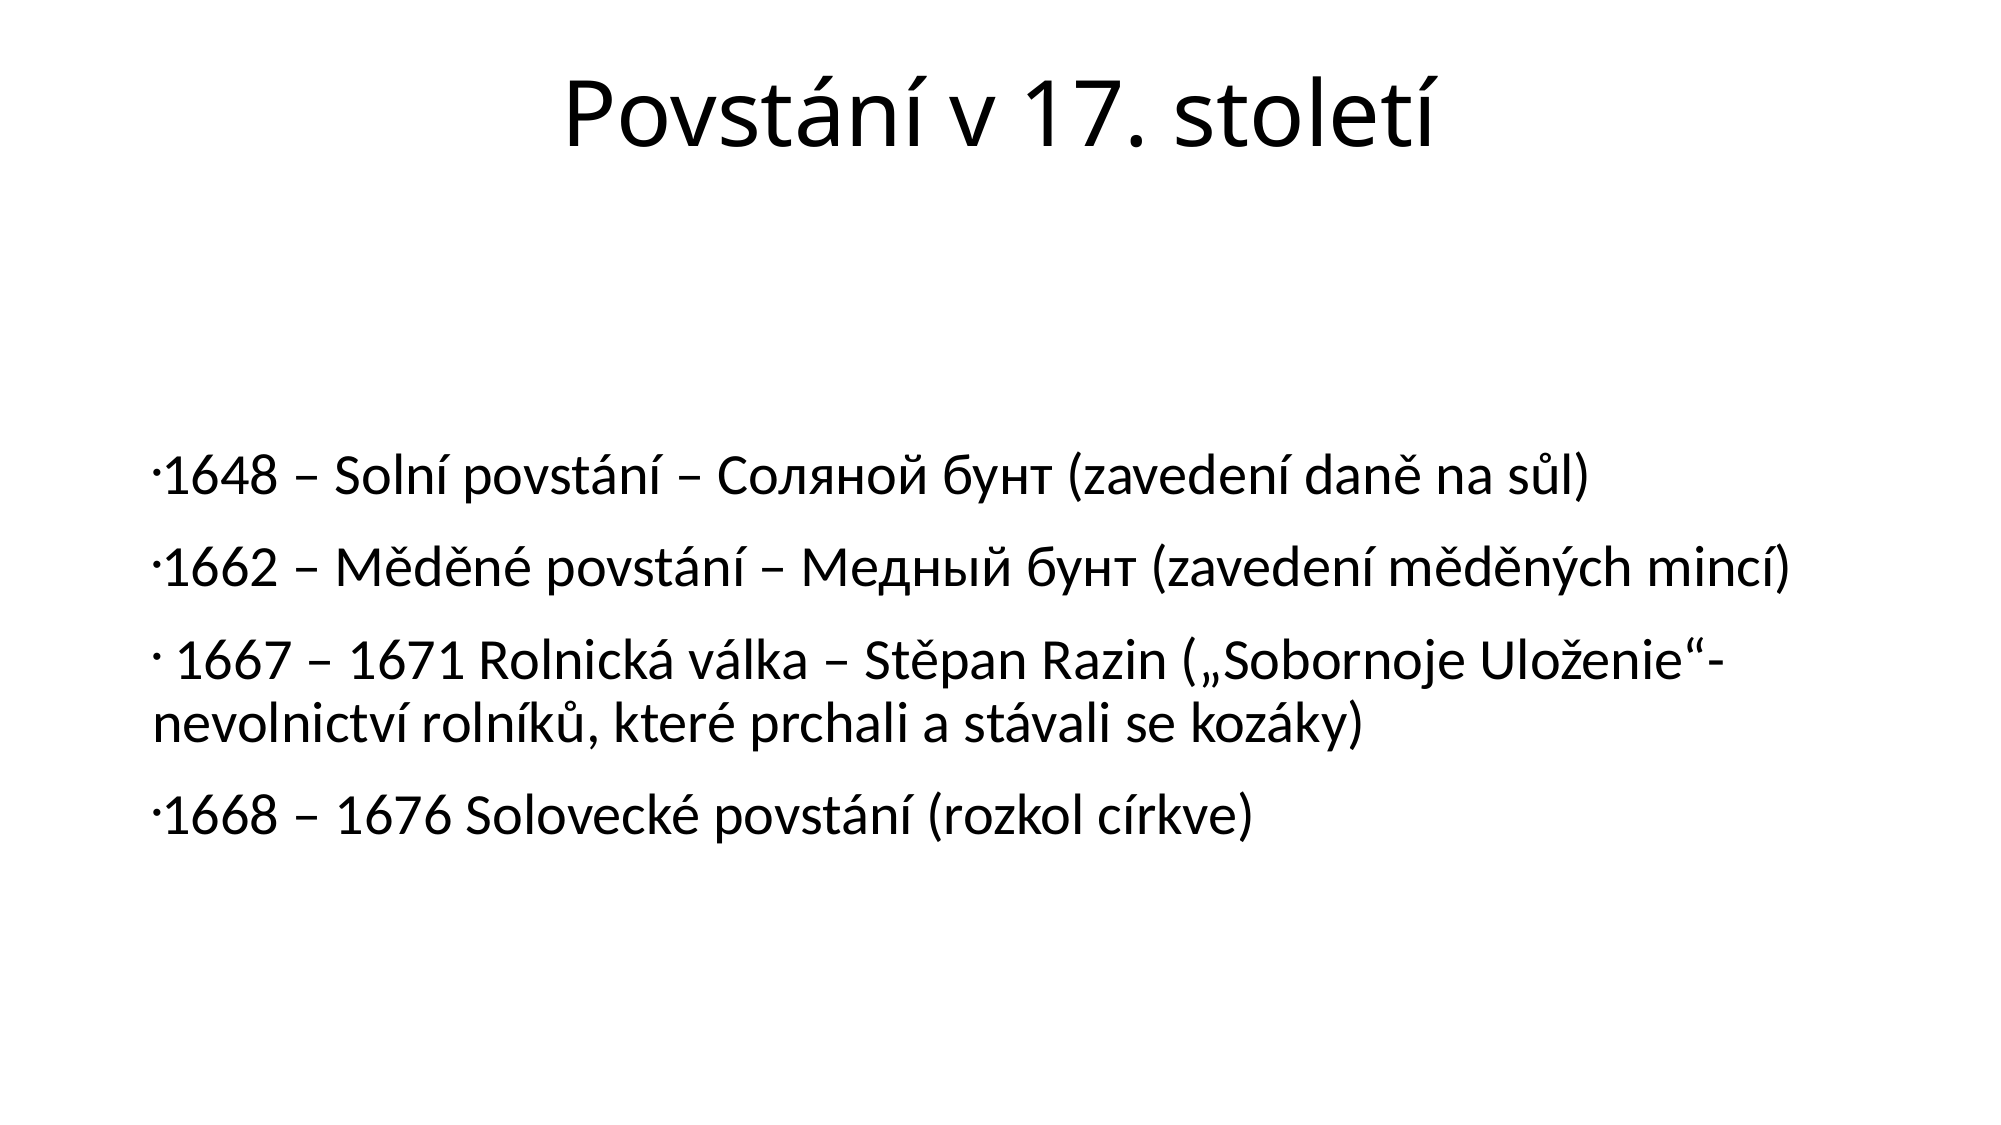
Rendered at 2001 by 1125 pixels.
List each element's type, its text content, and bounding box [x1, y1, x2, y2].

title Povstání v 17. století [137, 59, 1863, 278]
list 1648 – Solní povstání – Соляной бунт (zavedení daně na sůl) 1662 – Měděné povstání – Медный бунт (zavedení měděných mincí) 1667 – 1671 Rolnická válka – Stěpan Razin („Sobornoje Uloženie“- nevolnictví rolníků, které prchali a stávali se kozáky) 1668 – 1676 Solovecké povstání (rozkol církve) [137, 437, 1863, 1125]
